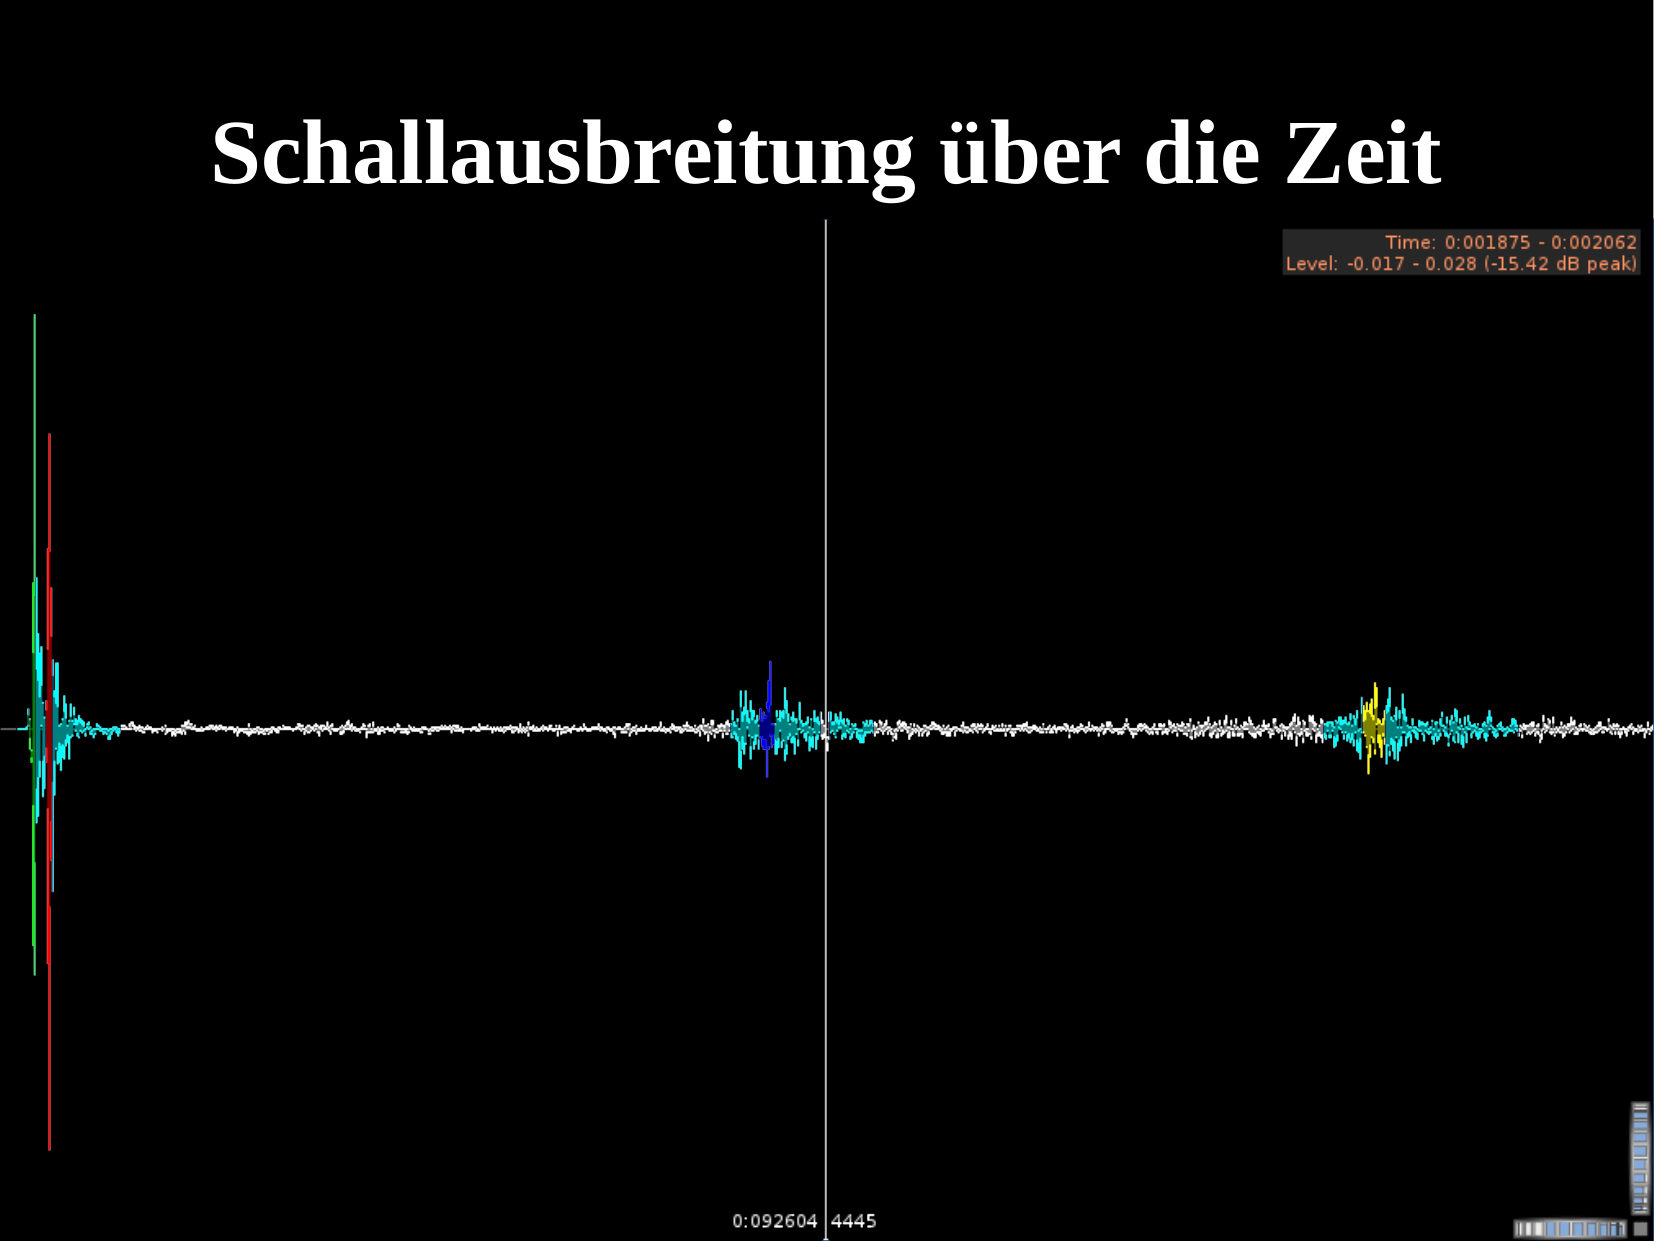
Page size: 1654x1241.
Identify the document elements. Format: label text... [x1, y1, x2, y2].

title Schallausbreitung über die Zeit [82, 49, 1571, 218]
picture [0, 218, 1654, 1241]
